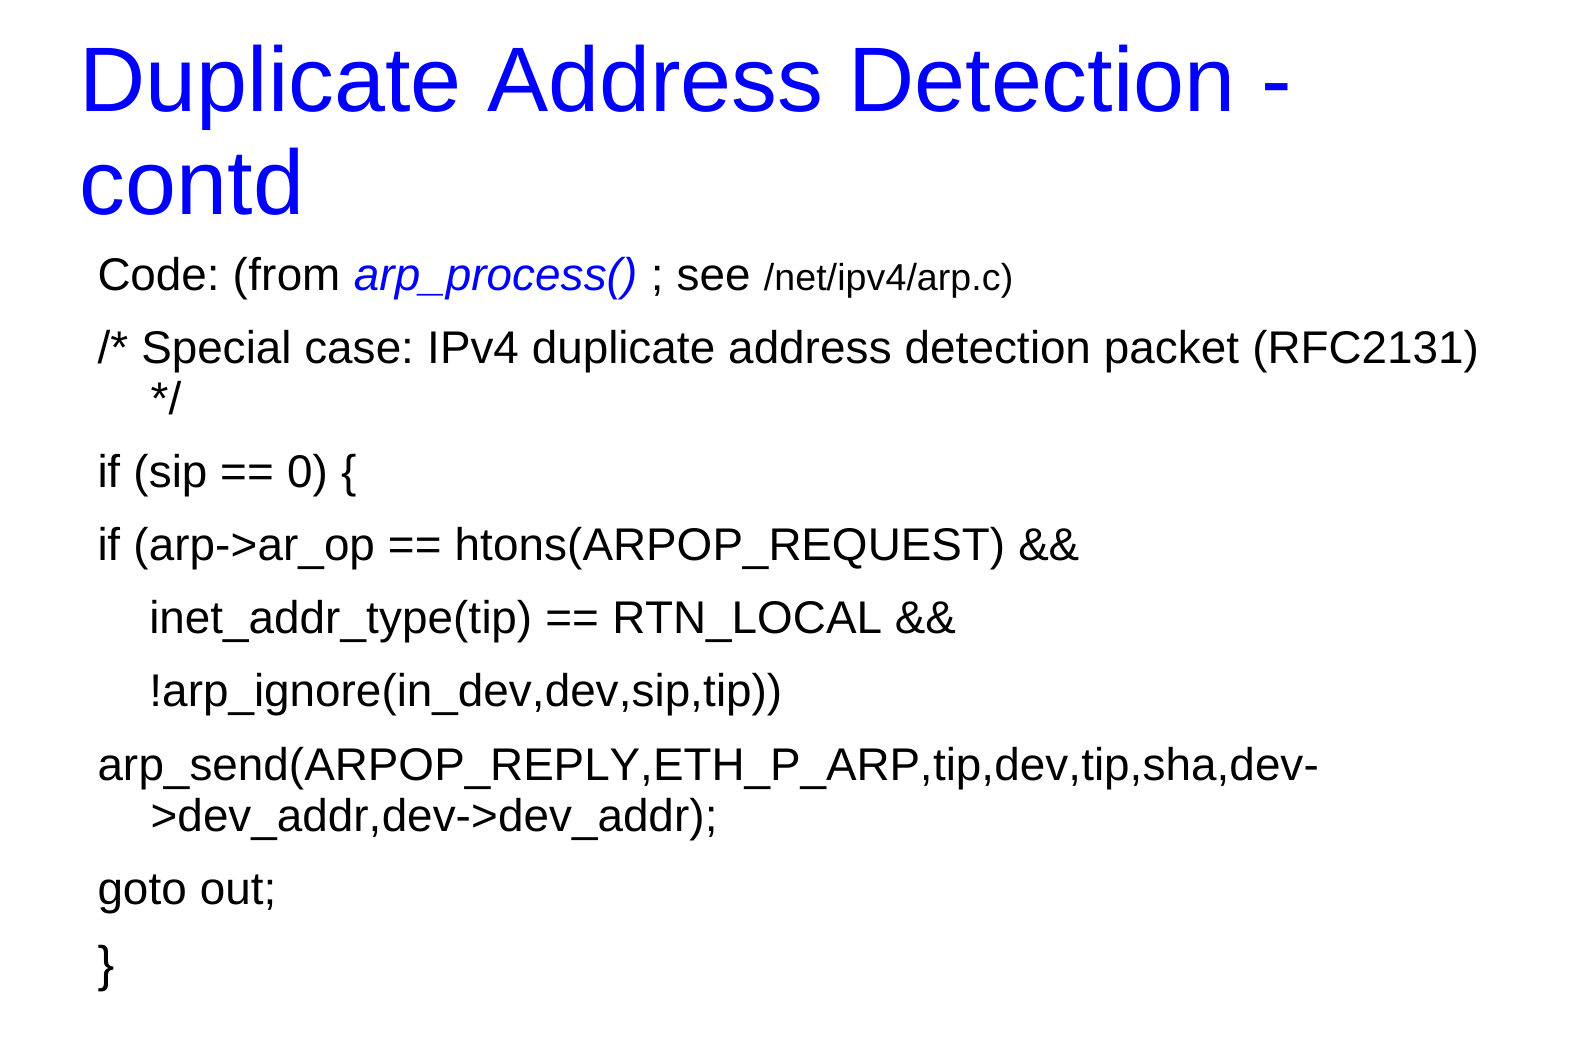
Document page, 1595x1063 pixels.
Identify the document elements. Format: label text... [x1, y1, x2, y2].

title Duplicate Address Detection -contd [79, 49, 1515, 213]
list Code: (from arp_process() ; see /net/ipv4/arp.c) /* Special case: IPv4 duplicate address detection packet (RFC2131) */ if (sip == 0) { if (arp->ar_op == htons(ARPOP_REQUEST) && inet_addr_type(tip) == RTN_LOCAL && !arp_ignore(in_dev,dev,sip,tip)) arp_send(ARPOP_REPLY,ETH_P_ARP,tip,dev,tip,sha,dev->dev_addr,dev->dev_addr); goto out; } [79, 248, 1515, 1059]
